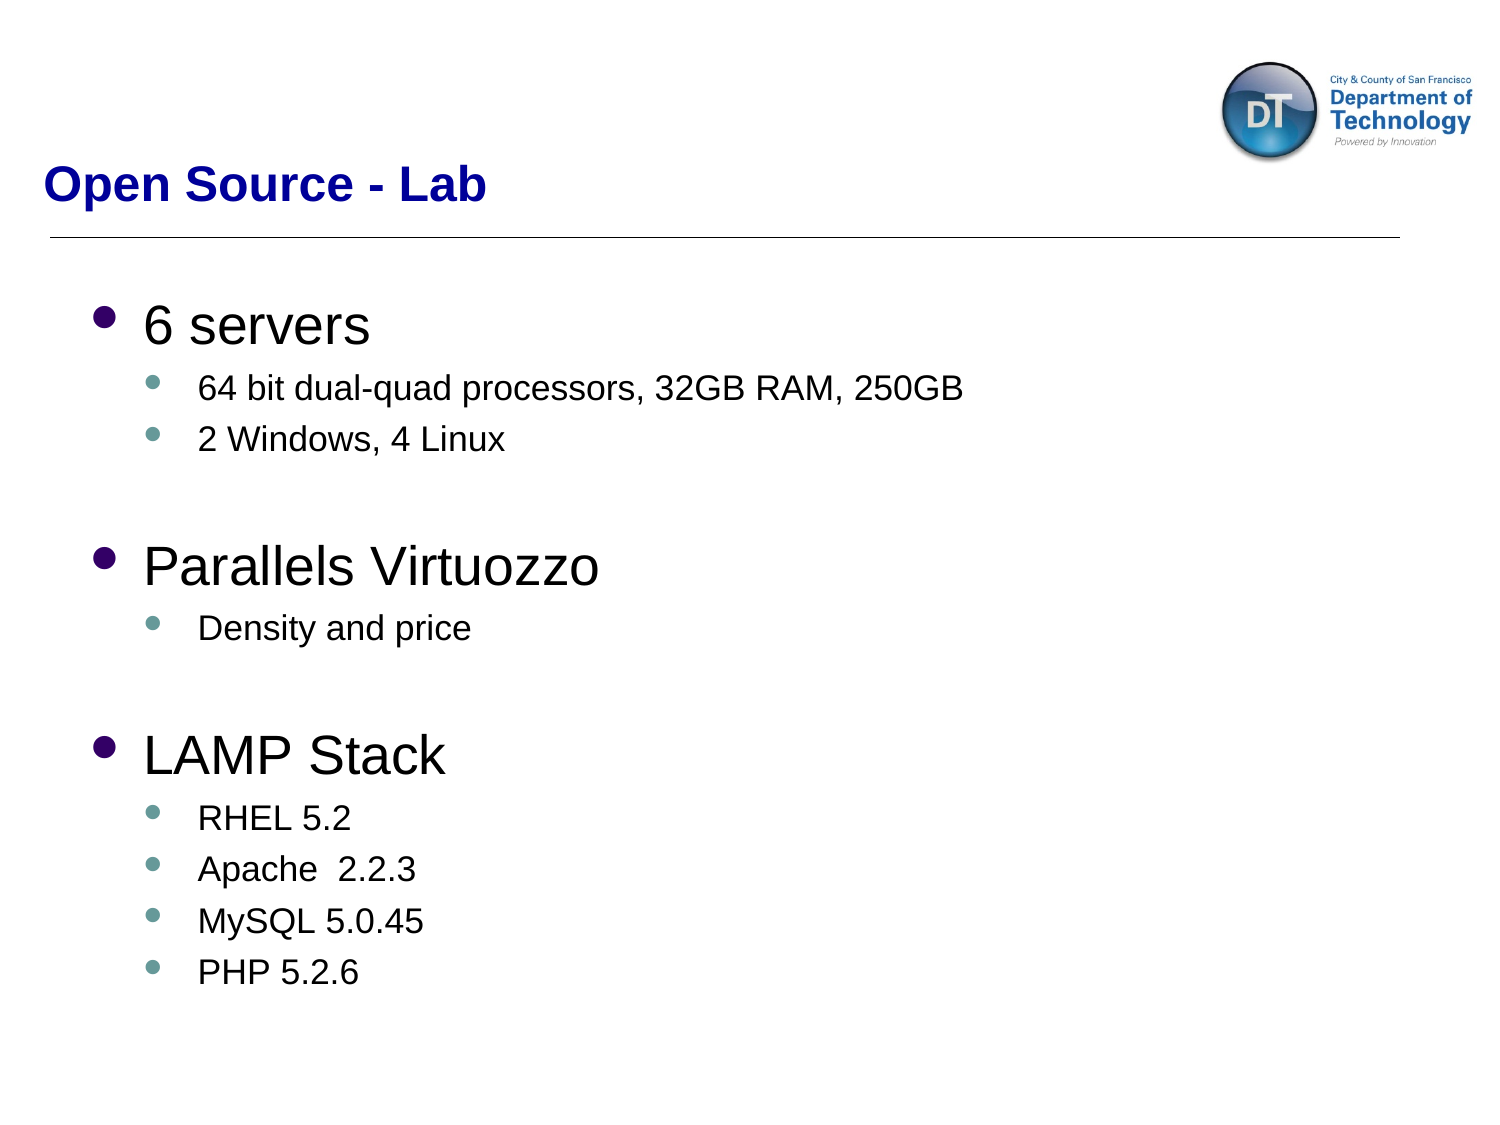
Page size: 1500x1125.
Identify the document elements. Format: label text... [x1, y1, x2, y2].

title Open Source - Lab [28, 117, 1104, 220]
list 6 servers 64 bit dual-quad processors, 32GB RAM, 250GB 2 Windows, 4 Linux Parallels Virtuozzo Density and price LAMP Stack RHEL 5.2 Apache 2.2.3 MySQL 5.0.45 PHP 5.2.6 [75, 282, 1426, 1006]
picture [1216, 59, 1477, 167]
